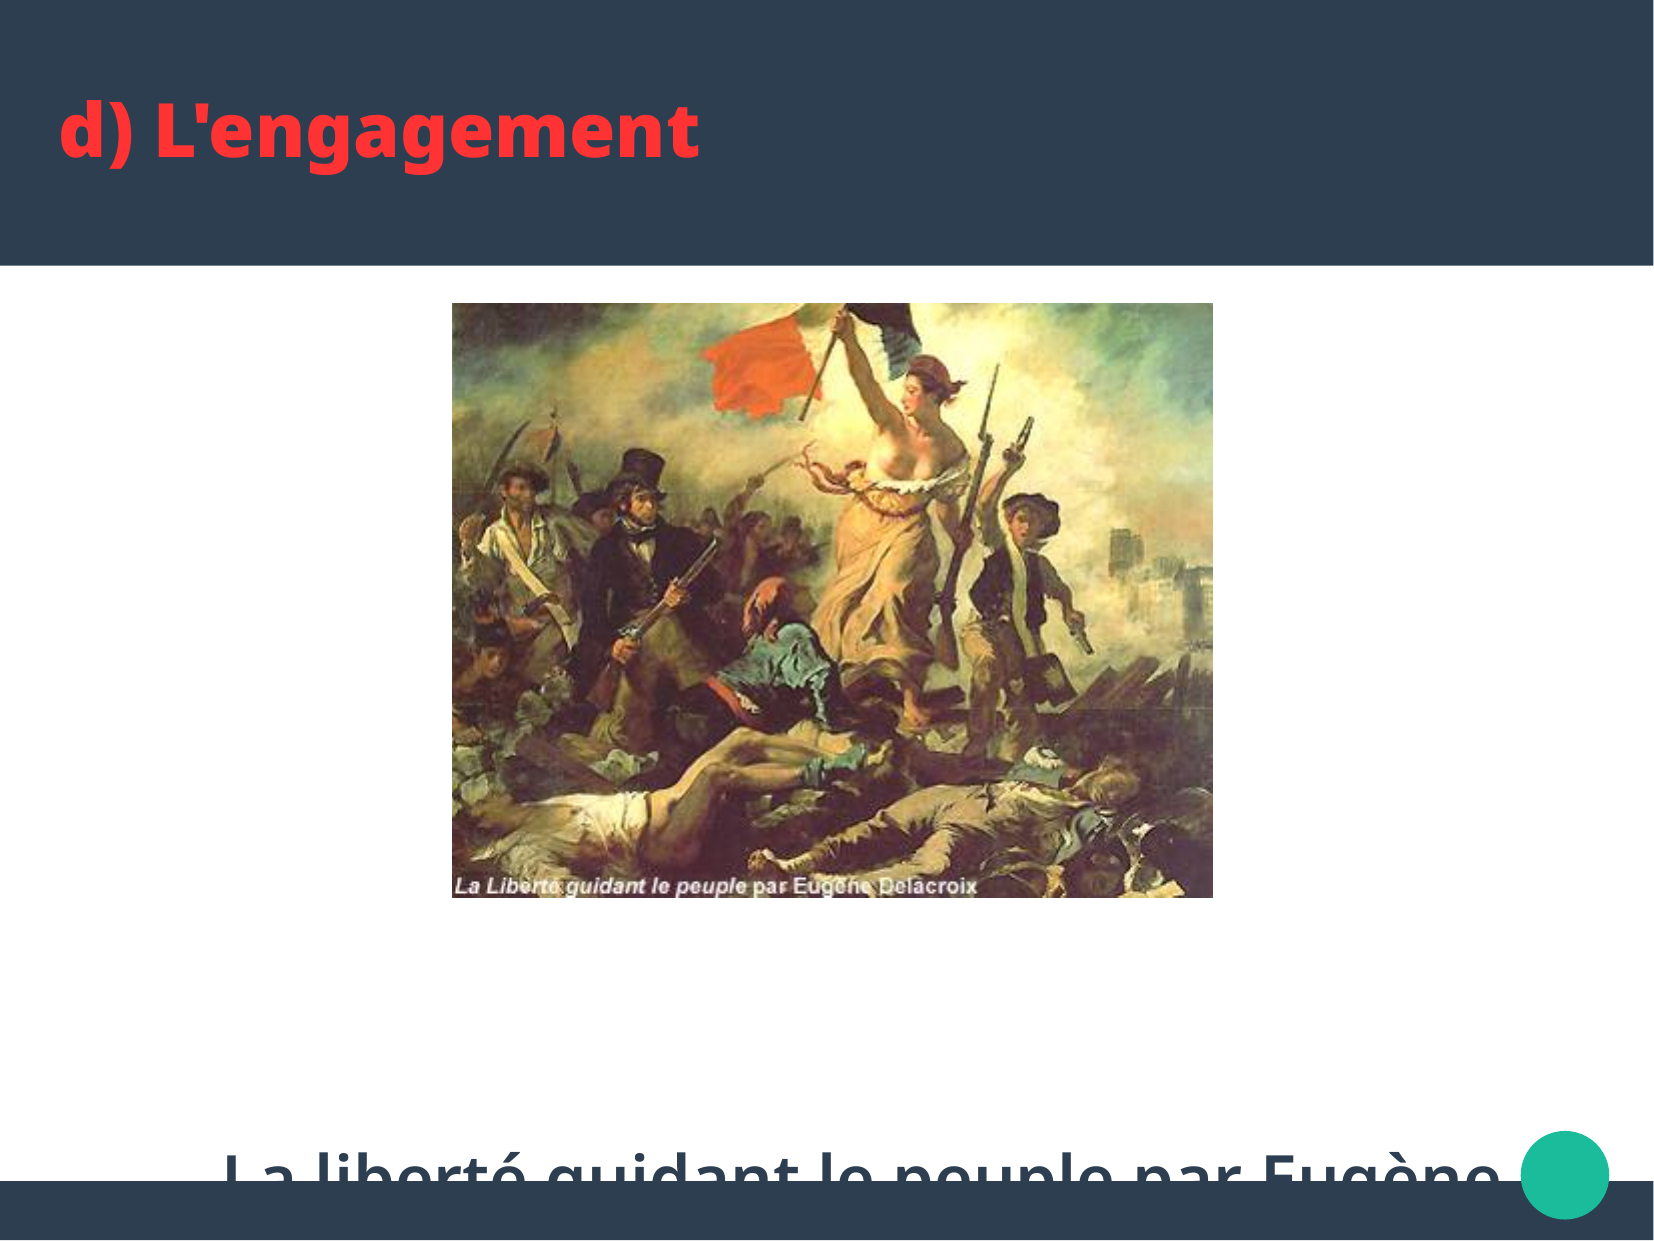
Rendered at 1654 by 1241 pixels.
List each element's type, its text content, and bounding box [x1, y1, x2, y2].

title d) L'engagement [59, 49, 1595, 207]
picture [452, 303, 1213, 898]
list La liberté guidant le peuple par Eugène Delacroix [82, 290, 1571, 1010]
